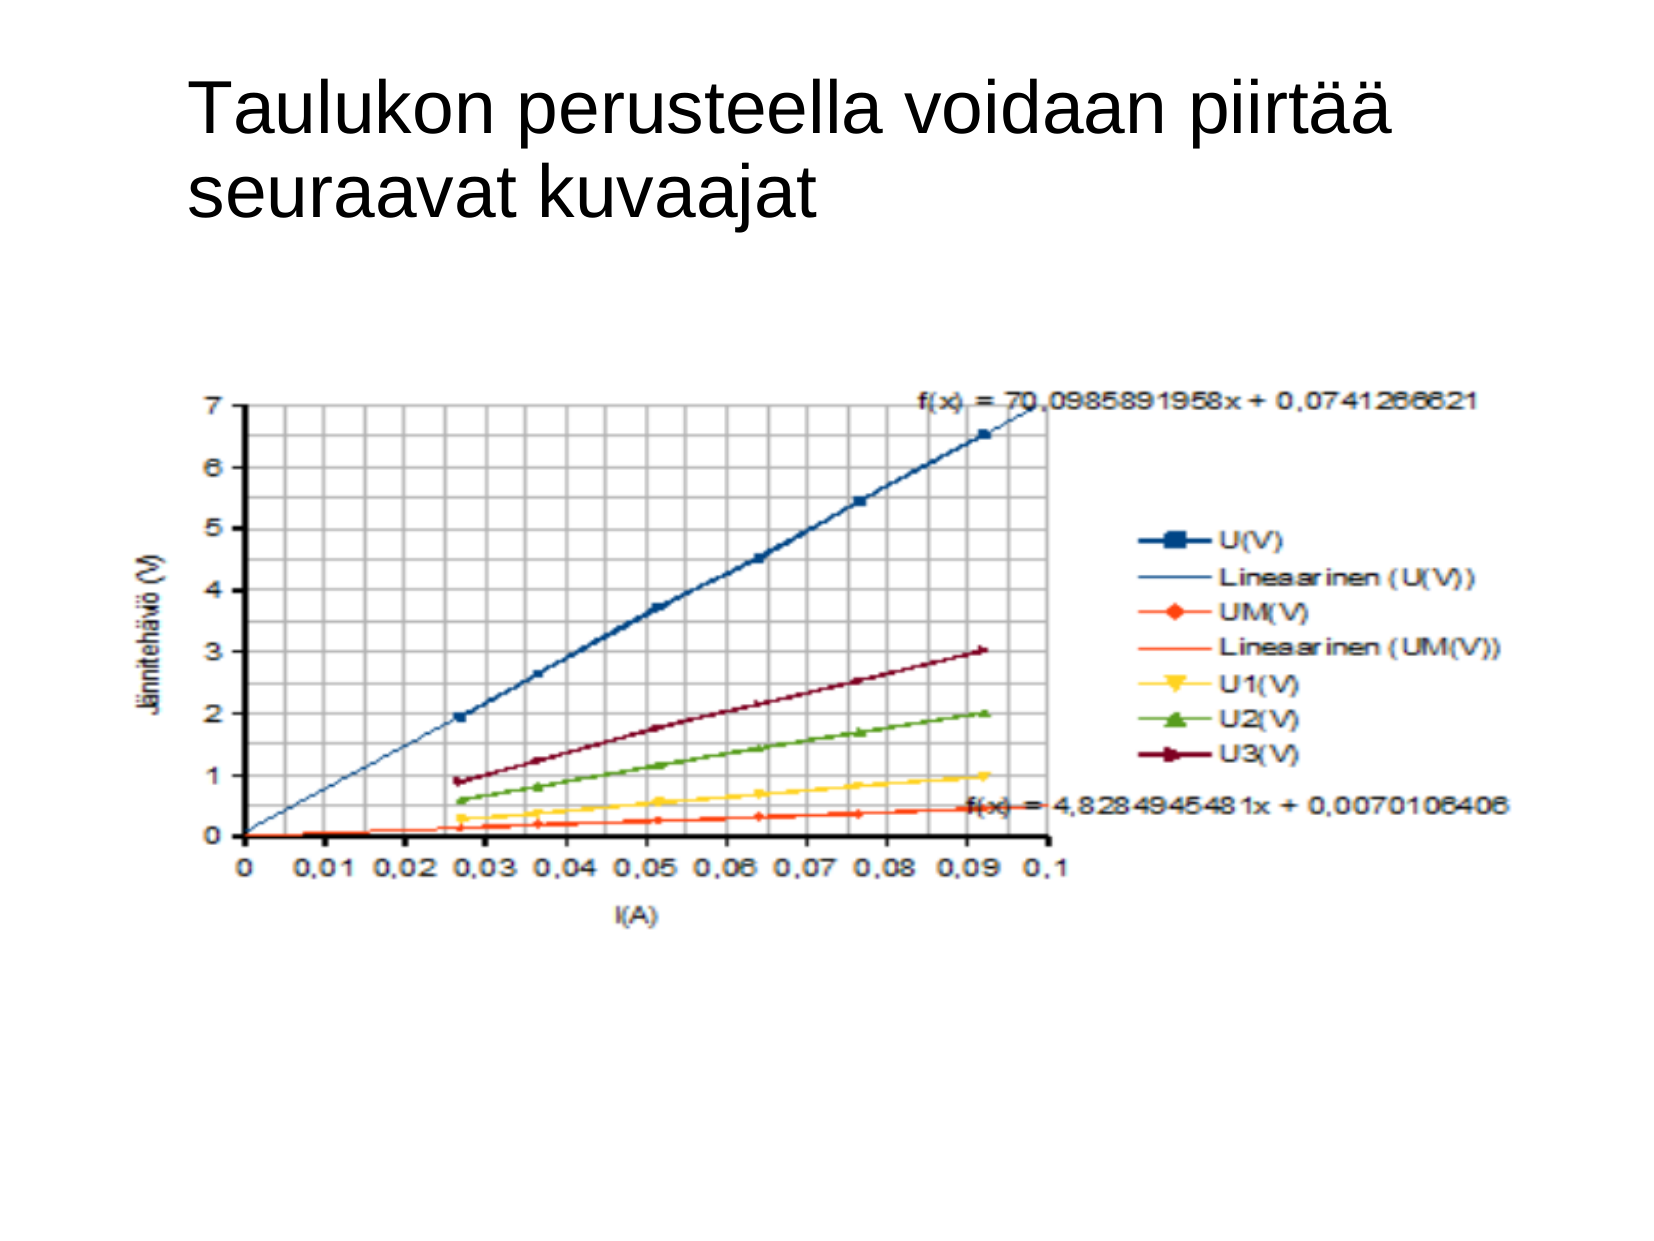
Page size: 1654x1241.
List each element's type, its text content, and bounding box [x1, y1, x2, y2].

picture [94, 320, 1571, 969]
text_box Taulukon perusteella voidaan piirtää seuraavat kuvaajat [172, 59, 1430, 249]
